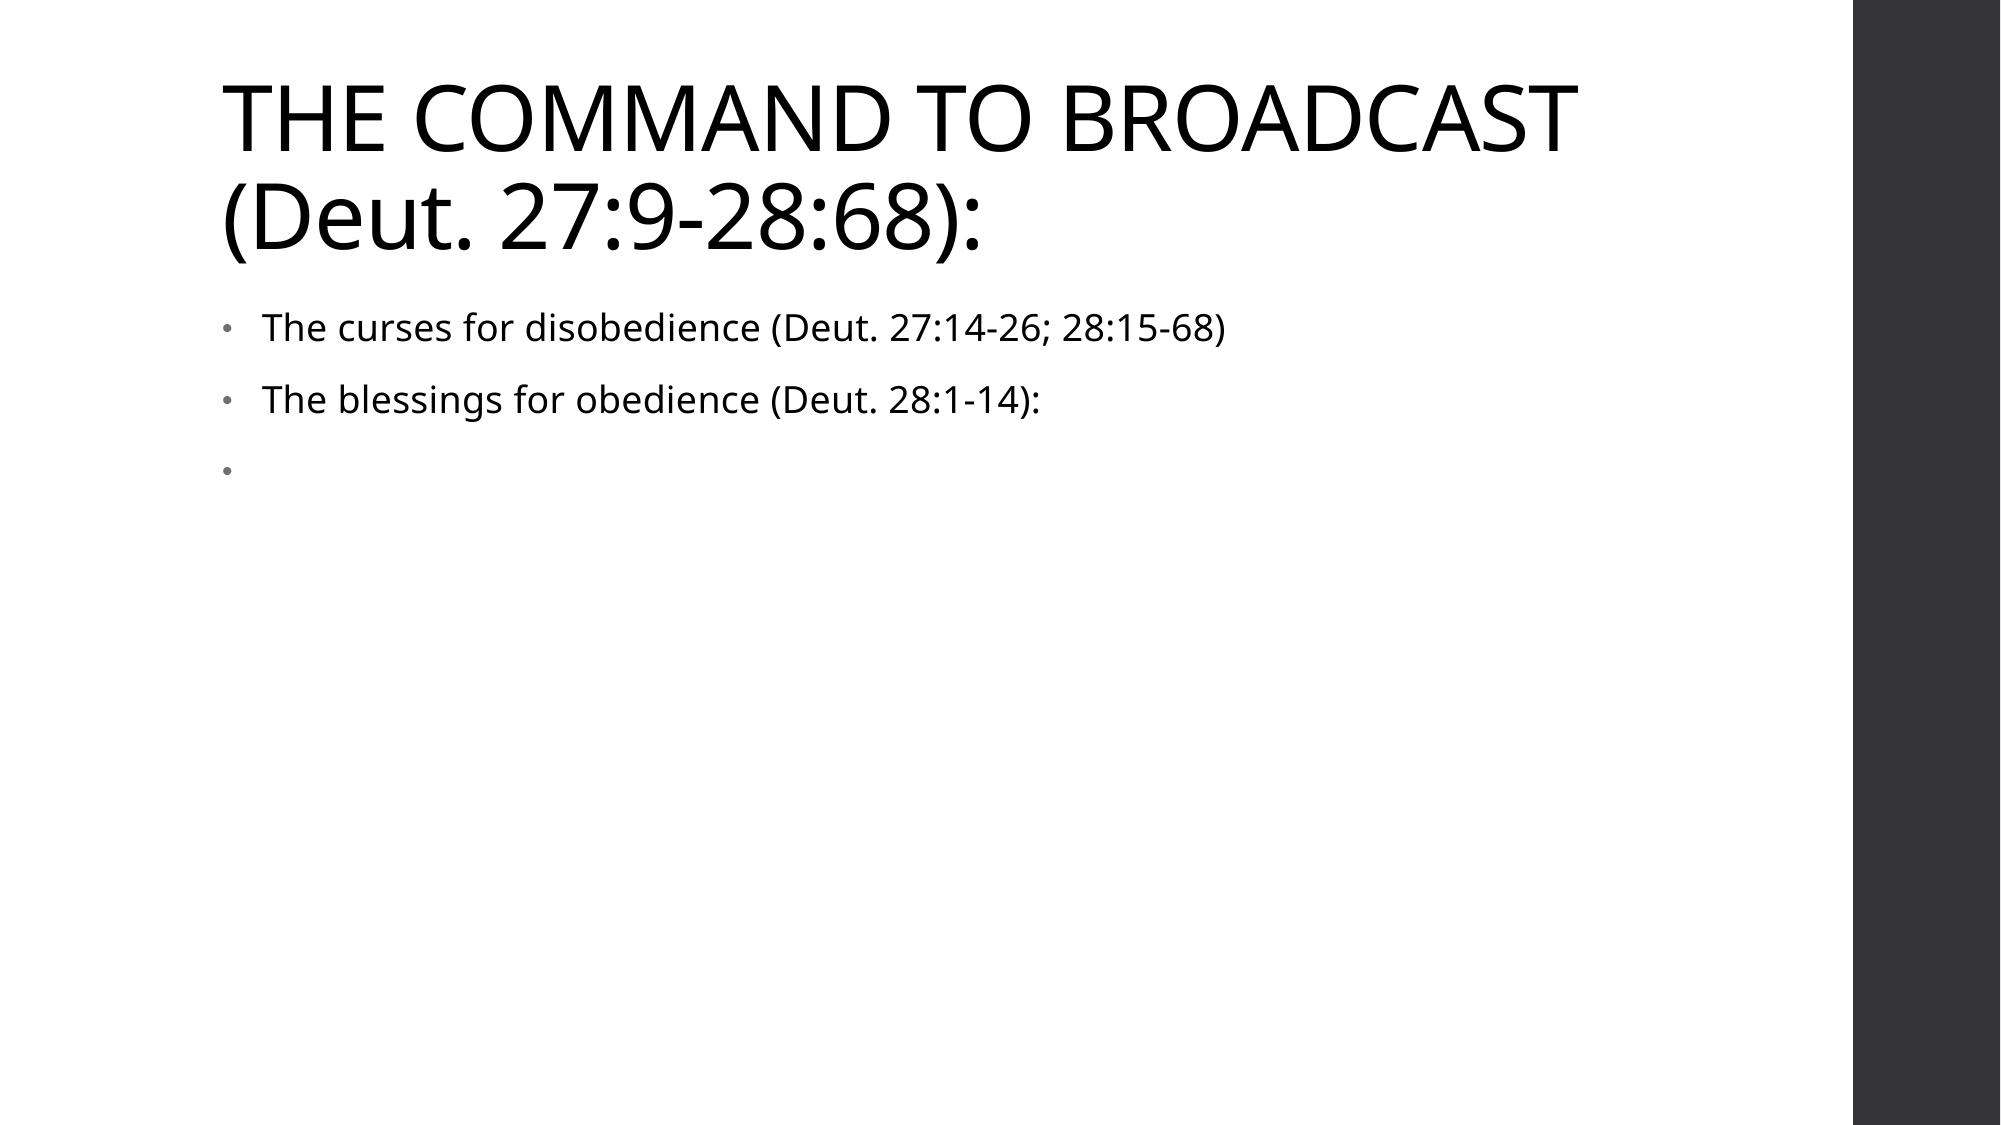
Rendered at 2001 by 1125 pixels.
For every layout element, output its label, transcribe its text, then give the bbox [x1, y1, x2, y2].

title THE COMMAND TO BROADCAST (Deut. 27:9-28:68): [206, 60, 1797, 278]
list The curses for disobedience (Deut. 27:14-26; 28:15-68) The blessings for obedience (Deut. 28:1-14): [206, 299, 1617, 1014]
